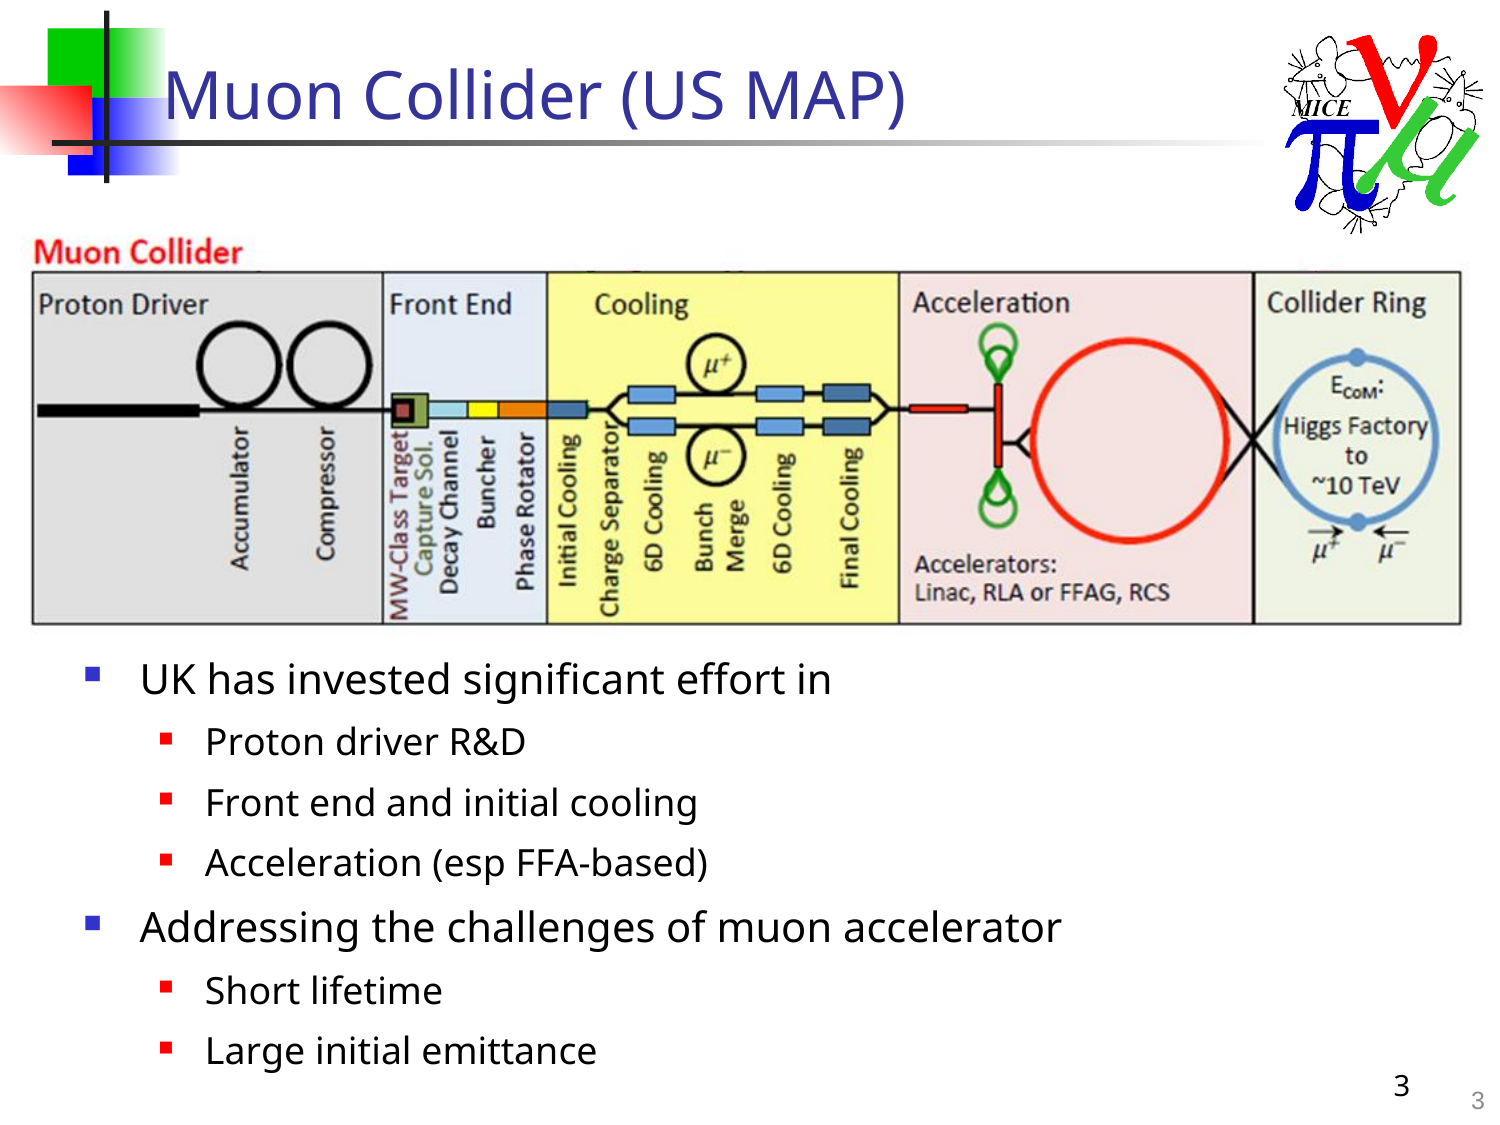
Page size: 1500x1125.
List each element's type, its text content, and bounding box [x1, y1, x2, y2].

picture [20, 5, 1500, 638]
title Muon Collider (US MAP) [162, 0, 1441, 188]
text_box <number> [1359, 1073, 1500, 1125]
list UK has invested significant effort in Proton driver R&D Front end and initial cooling Acceleration (esp FFA-based) Addressing the challenges of muon accelerator Short lifetime Large initial emittance [83, 649, 1359, 1125]
